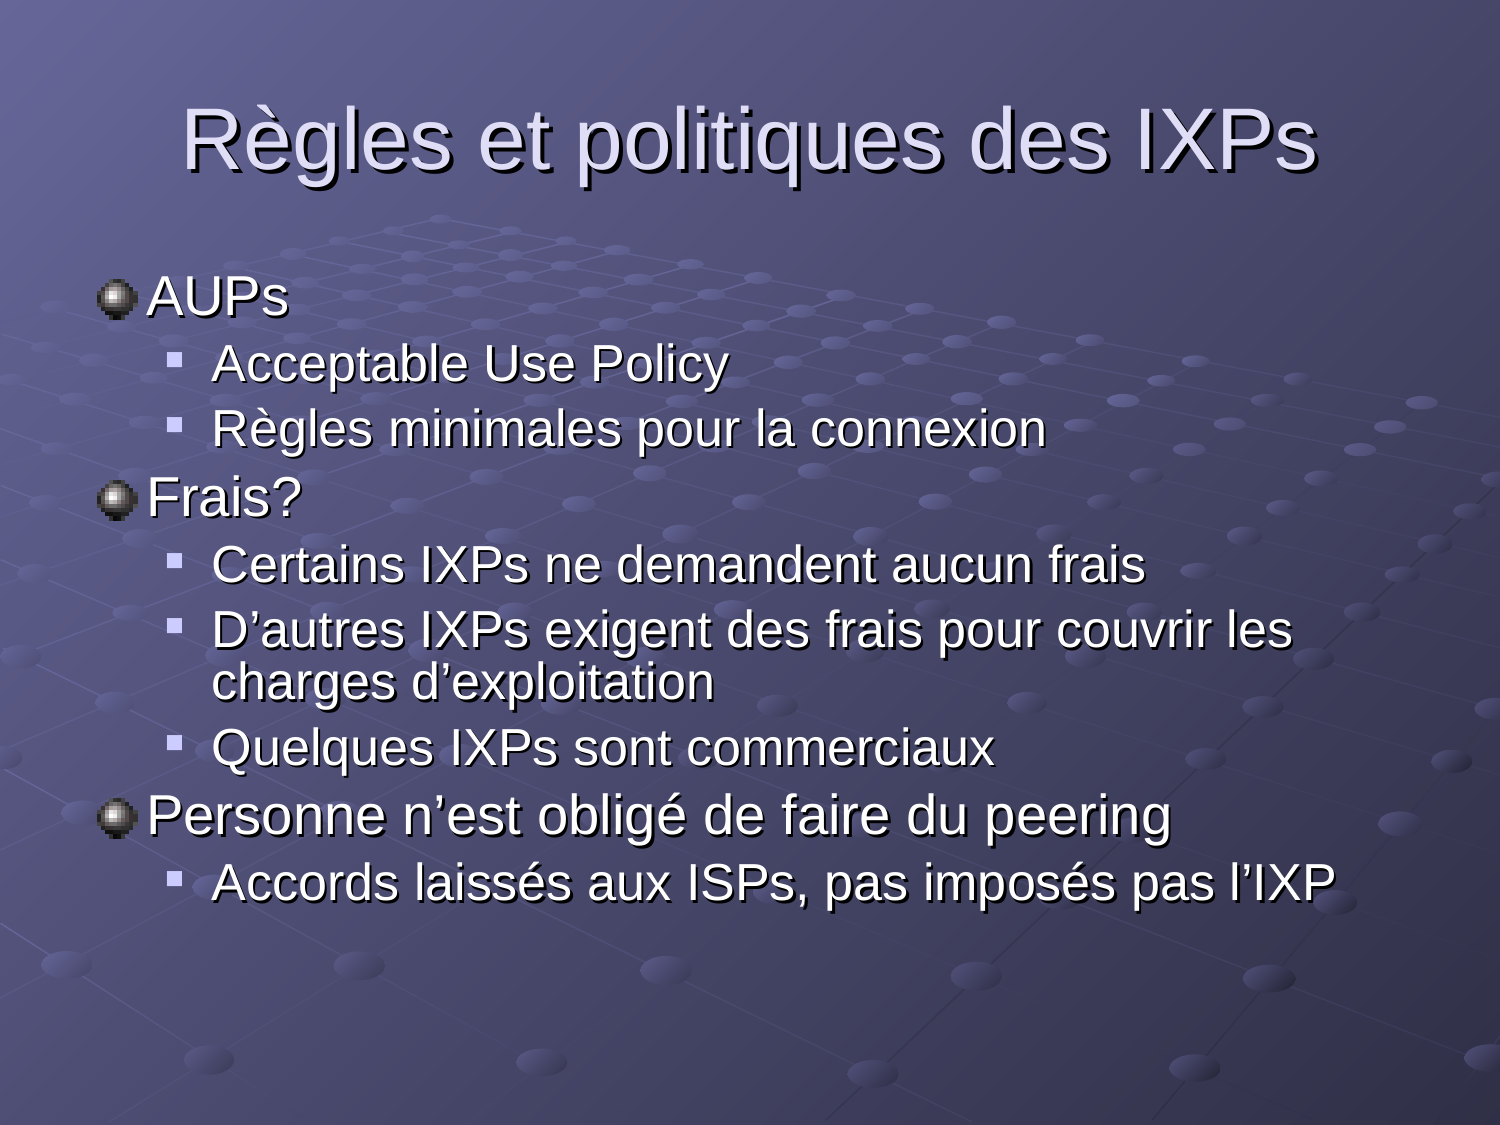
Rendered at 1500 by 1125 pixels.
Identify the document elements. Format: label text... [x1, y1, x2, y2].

list AUPs Acceptable Use Policy Règles minimales pour la connexion Frais? Certains IXPs ne demandent aucun frais D’autres IXPs exigent des frais pour couvrir les charges d’exploitation Quelques IXPs sont commerciaux Personne n’est obligé de faire du peering Accords laissés aux ISPs, pas imposés pas l’IXP [75, 262, 1426, 1007]
title Règles et politiques des IXPs [75, 45, 1426, 233]
